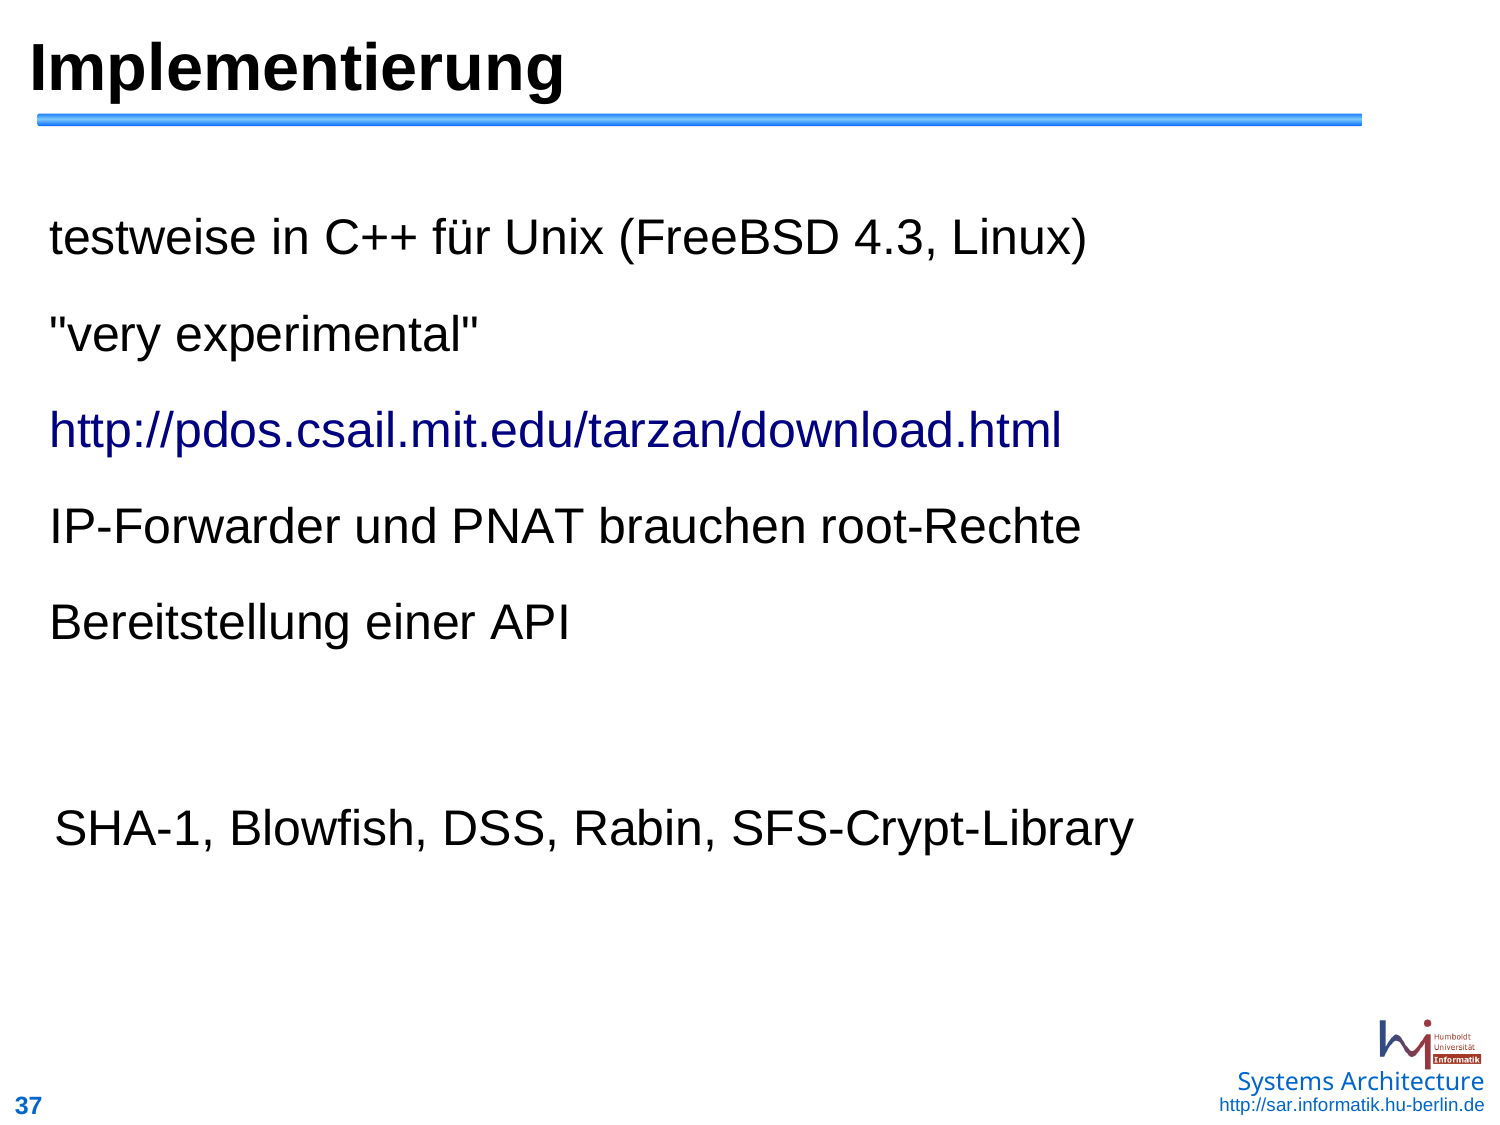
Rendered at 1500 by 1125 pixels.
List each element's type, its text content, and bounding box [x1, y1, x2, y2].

list SHA-1, Blowfish, DSS, Rabin, SFS-Crypt-Library [39, 765, 1457, 886]
title Implementierung [29, 19, 1500, 115]
picture [1376, 1016, 1483, 1071]
list testweise in C++ für Unix (FreeBSD 4.3, Linux) "very experimental" http://pdos.csail.mit.edu/tarzan/download.html IP-Forwarder und PNAT brauchen root-Rechte Bereitstellung einer API [34, 174, 1452, 632]
